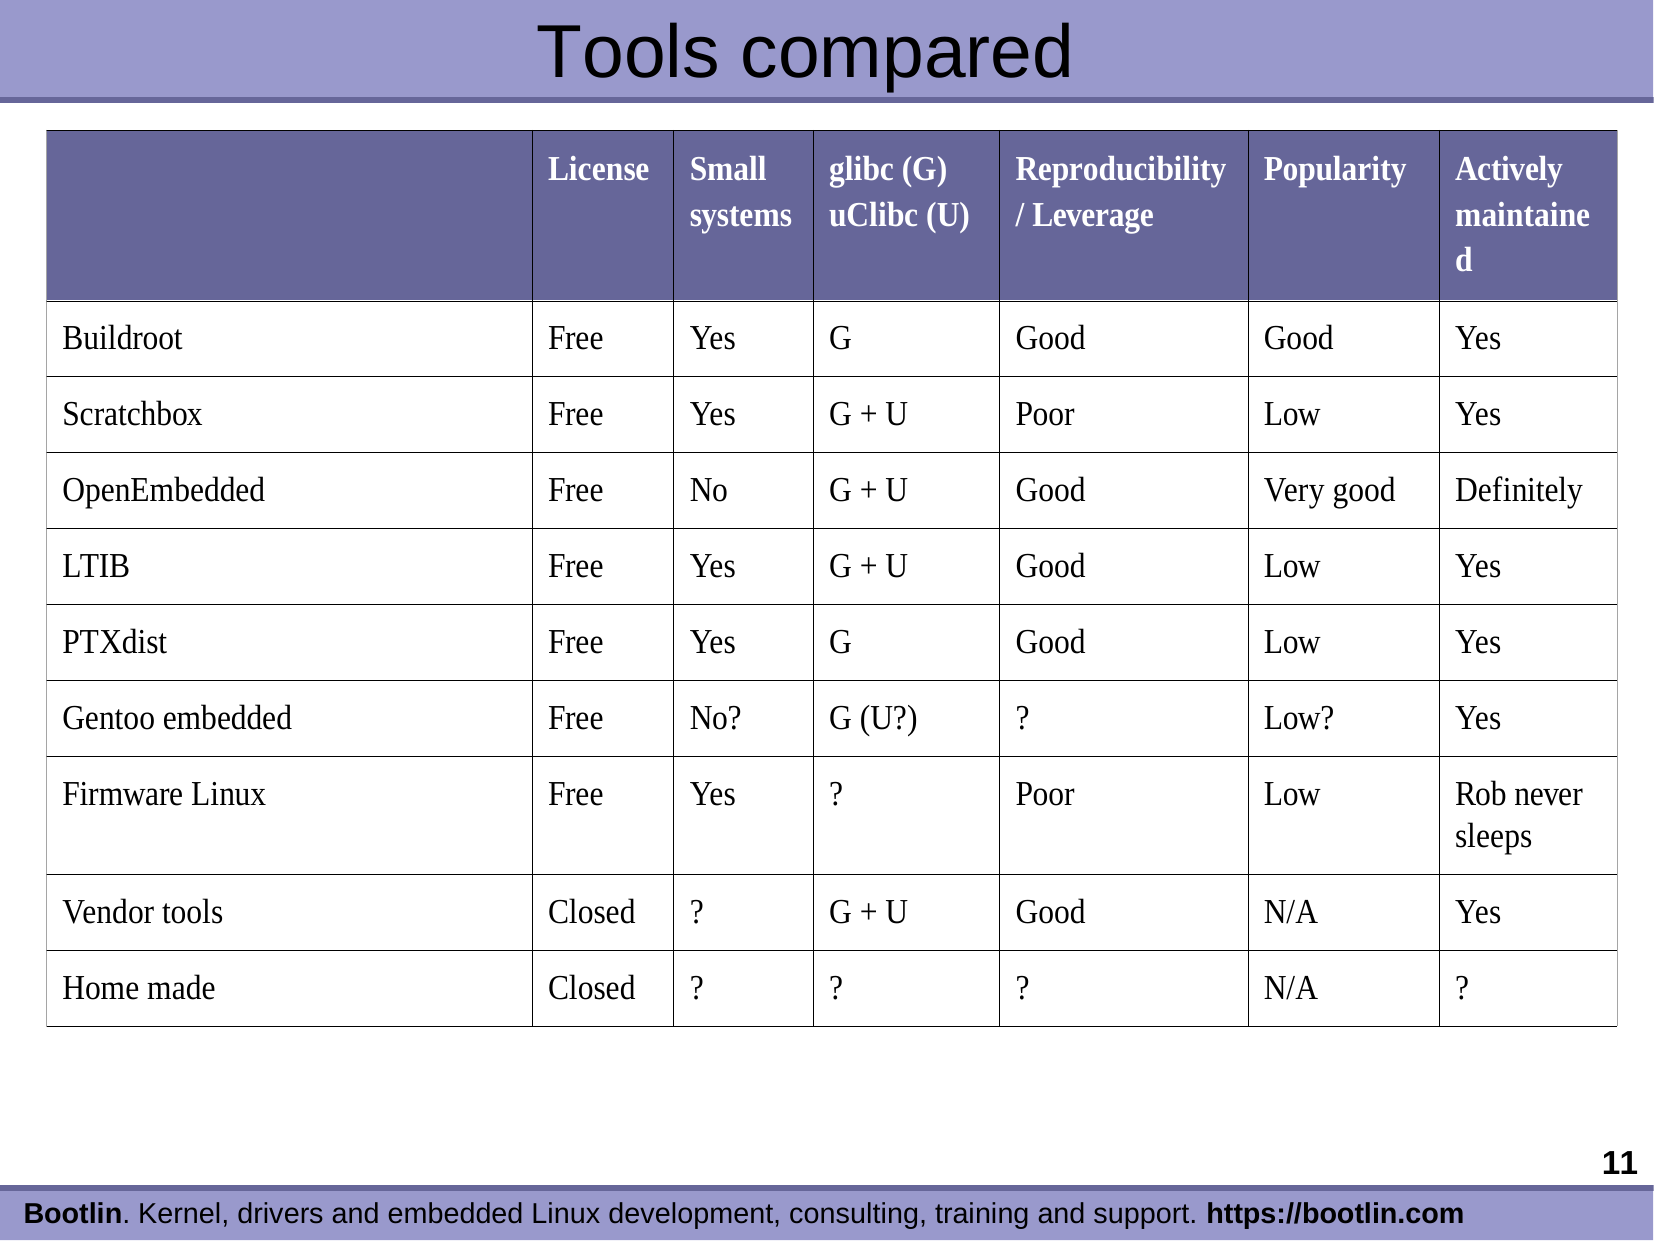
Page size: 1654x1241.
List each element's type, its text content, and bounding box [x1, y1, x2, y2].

title Tools compared [60, 5, 1551, 97]
chart [46, 129, 1618, 1181]
